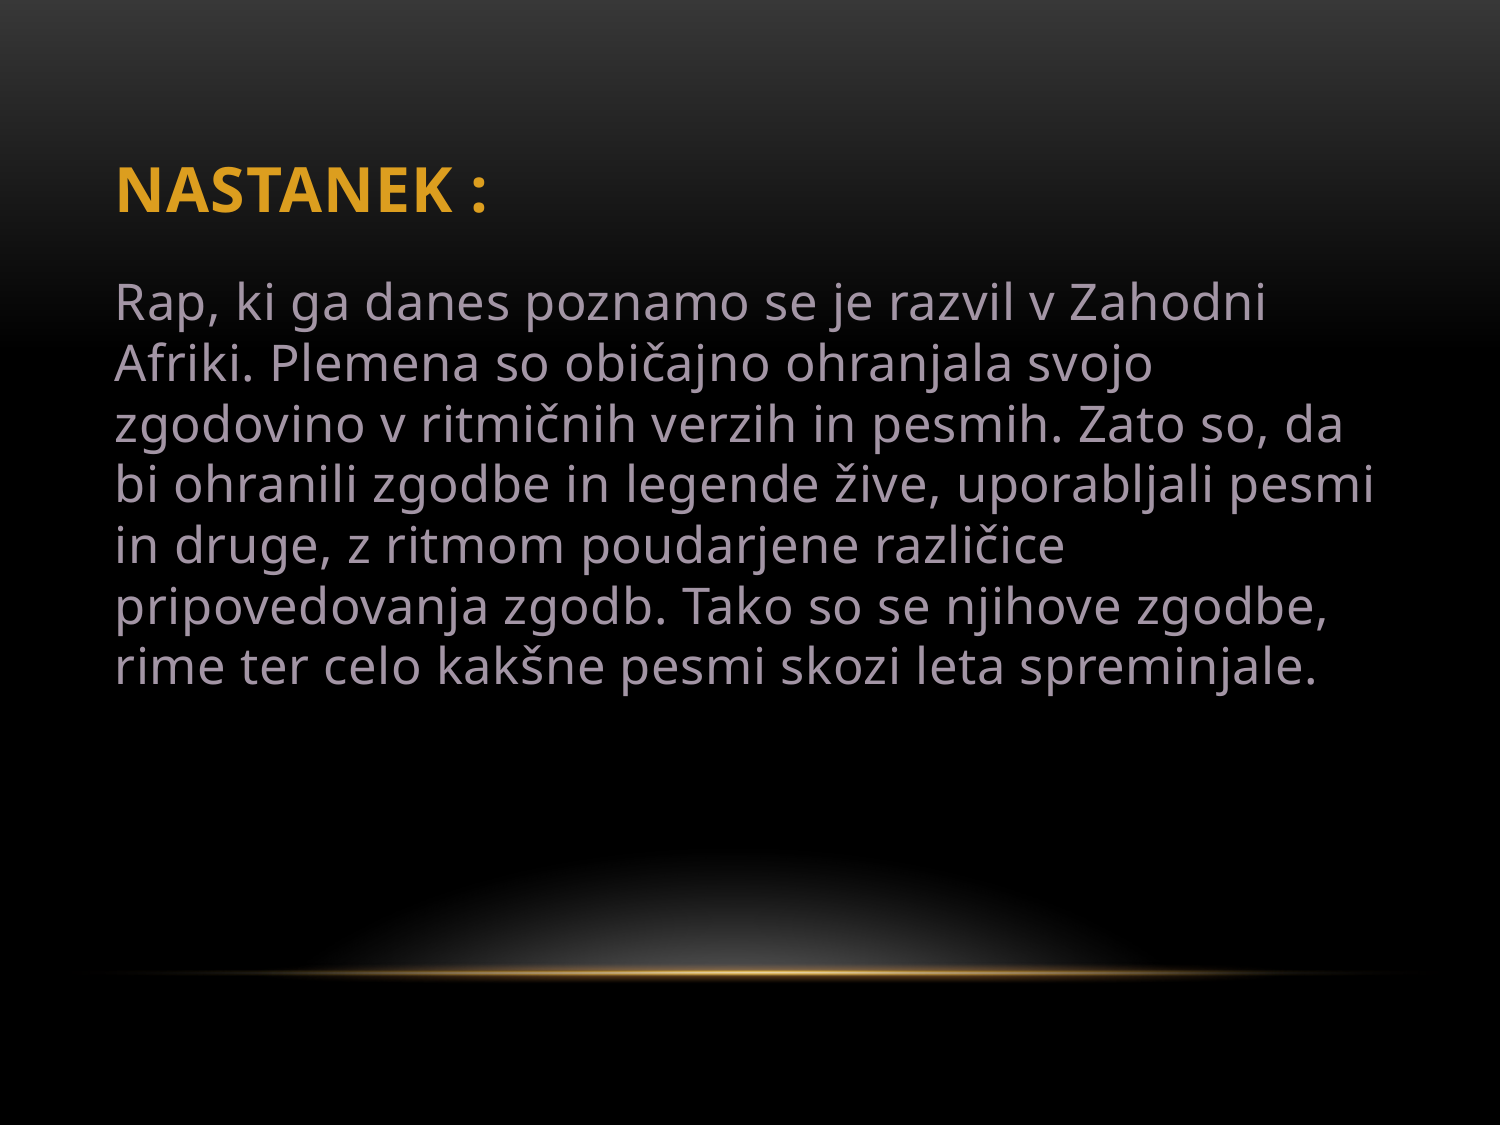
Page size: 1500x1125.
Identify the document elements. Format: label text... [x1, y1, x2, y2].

list Rap, ki ga danes poznamo se je razvil v Zahodni Afriki. Plemena so običajno ohranjala svojo zgodovino v ritmičnih verzih in pesmih. Zato so, da bi ohranili zgodbe in legende žive, uporabljali pesmi in druge, z ritmom poudarjene različice pripovedovanja zgodb. Tako so se njihove zgodbe, rime ter celo kakšne pesmi skozi leta spreminjale. [99, 262, 1400, 705]
picture [0, 0, 1500, 1125]
title NASTANEK : [99, 45, 1400, 233]
